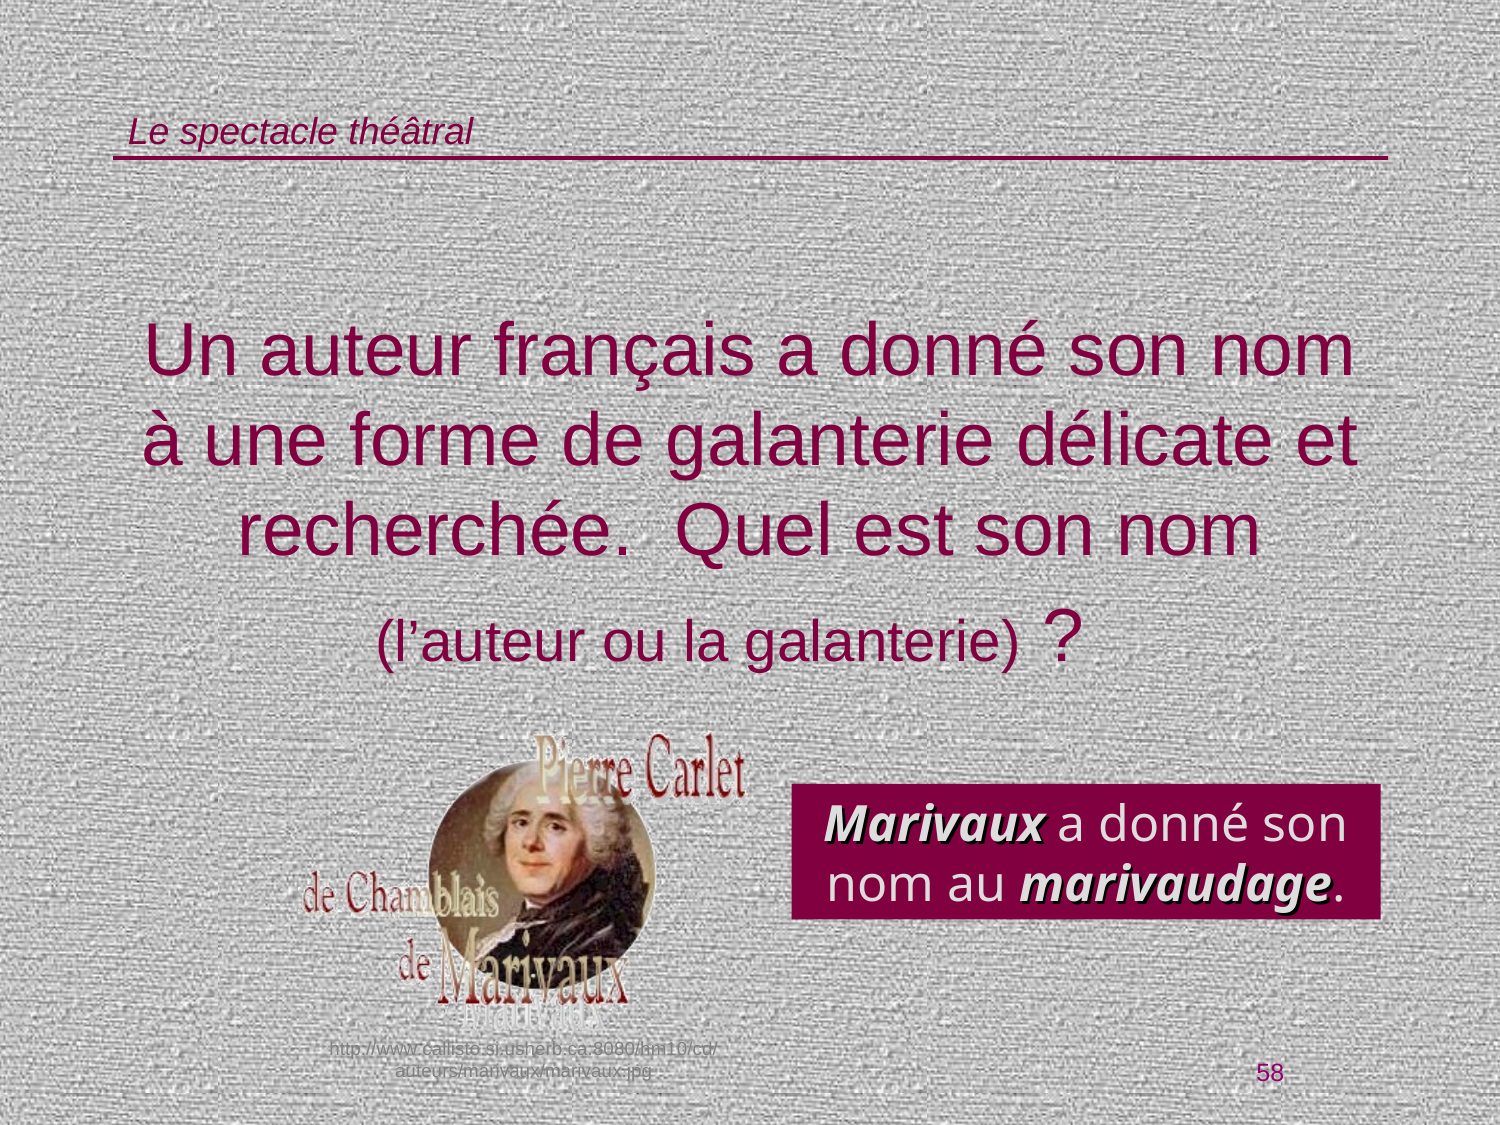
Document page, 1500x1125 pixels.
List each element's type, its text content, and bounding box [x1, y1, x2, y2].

text_box http://www.callisto.si.usherb.ca:8080/hm10/cd/auteurs/marivaux/marivaux.jpg [304, 1029, 743, 1090]
text_box Un auteur français a donné son nom à une forme de galanterie délicate et recherchée. Quel est son nom (l’auteur ou la galanterie) ? [125, 292, 1376, 688]
picture [0, 0, 1500, 1125]
text_box Marivaux a donné son nom au marivaudage. [791, 783, 1381, 920]
